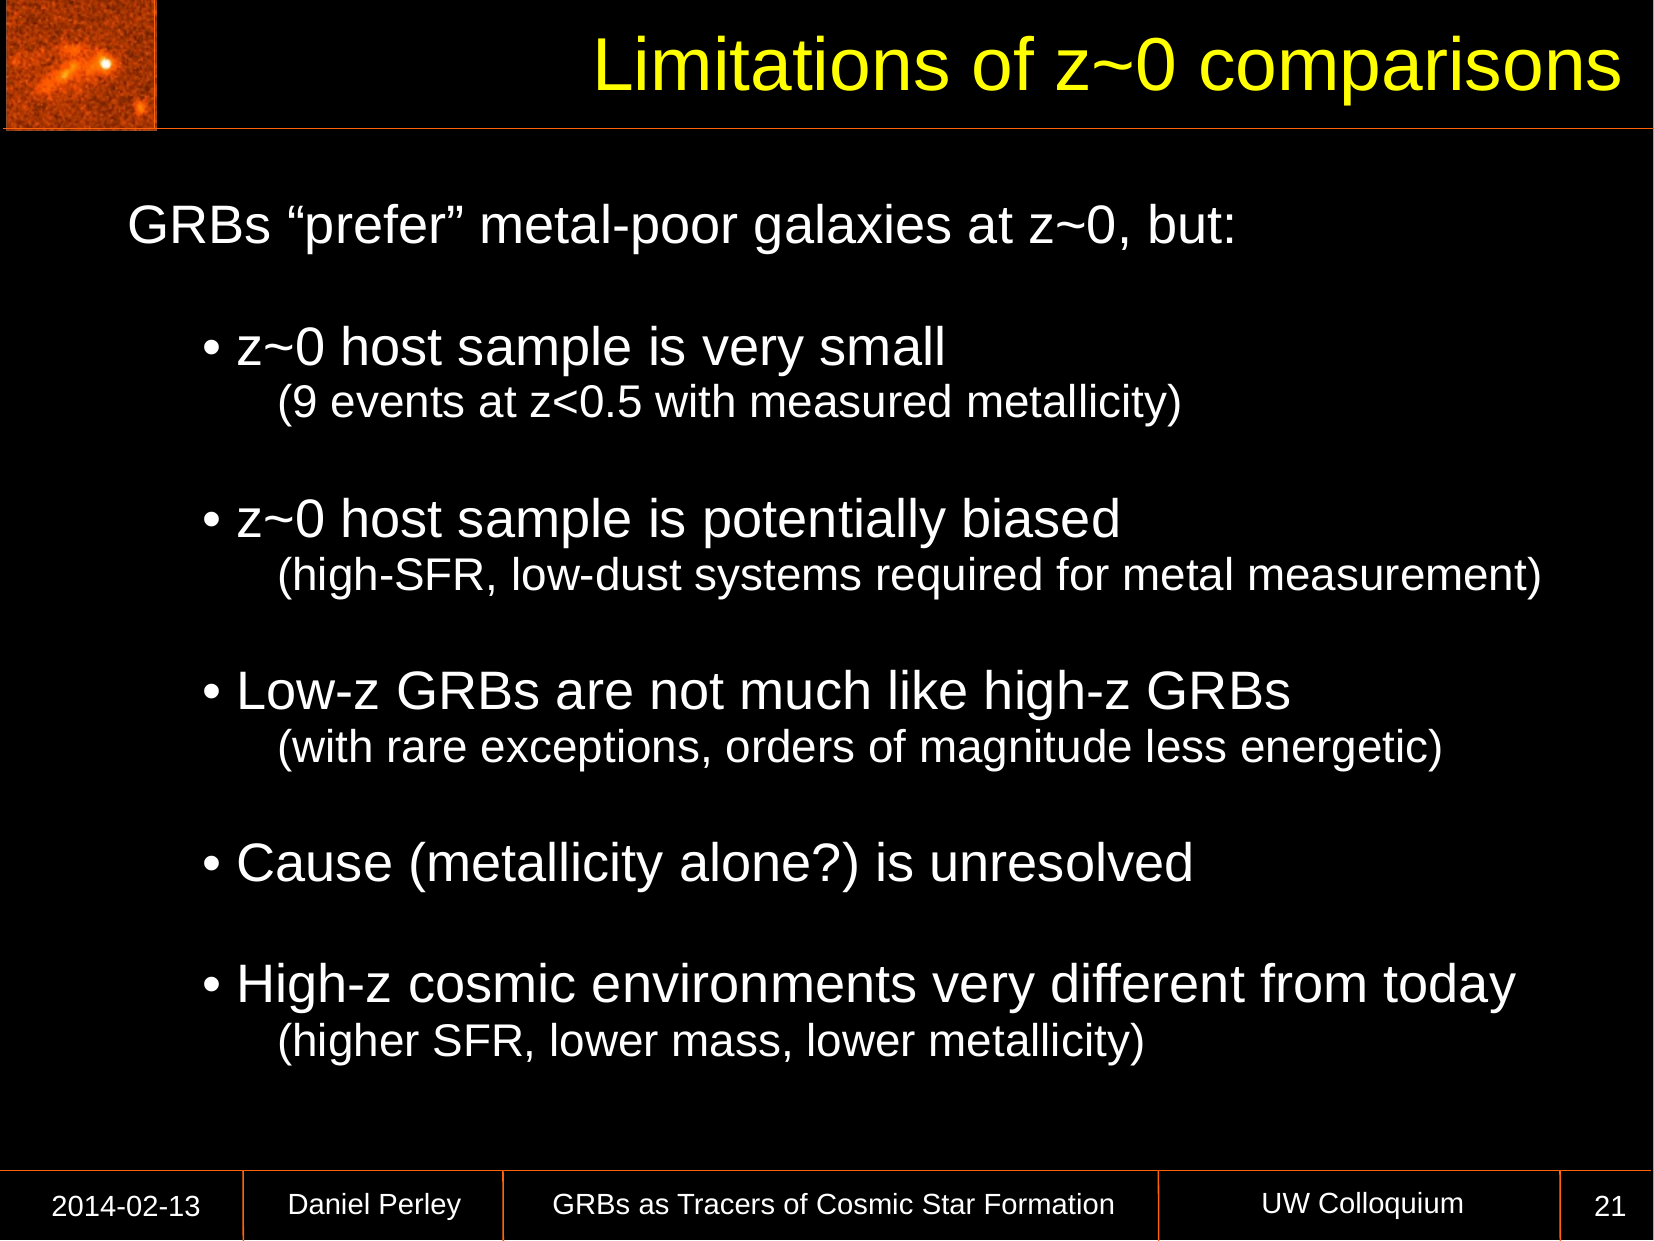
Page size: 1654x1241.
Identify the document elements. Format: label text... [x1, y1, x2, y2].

title Limitations of z~0 comparisons [187, 21, 1624, 108]
text_box GRBs “prefer” metal-poor galaxies at z~0, but: • z~0 host sample is very small (9 events at z<0.5 with measured metallicity) • z~0 host sample is potentially biased (high-SFR, low-dust systems required for metal measurement) • Low-z GRBs are not much like high-z GRBs (with rare exceptions, orders of magnitude less energetic) • Cause (metallicity alone?) is unresolved • High-z cosmic environments very different from today (higher SFR, lower mass, lower metallicity) [112, 187, 1613, 1134]
picture [7, 0, 154, 128]
